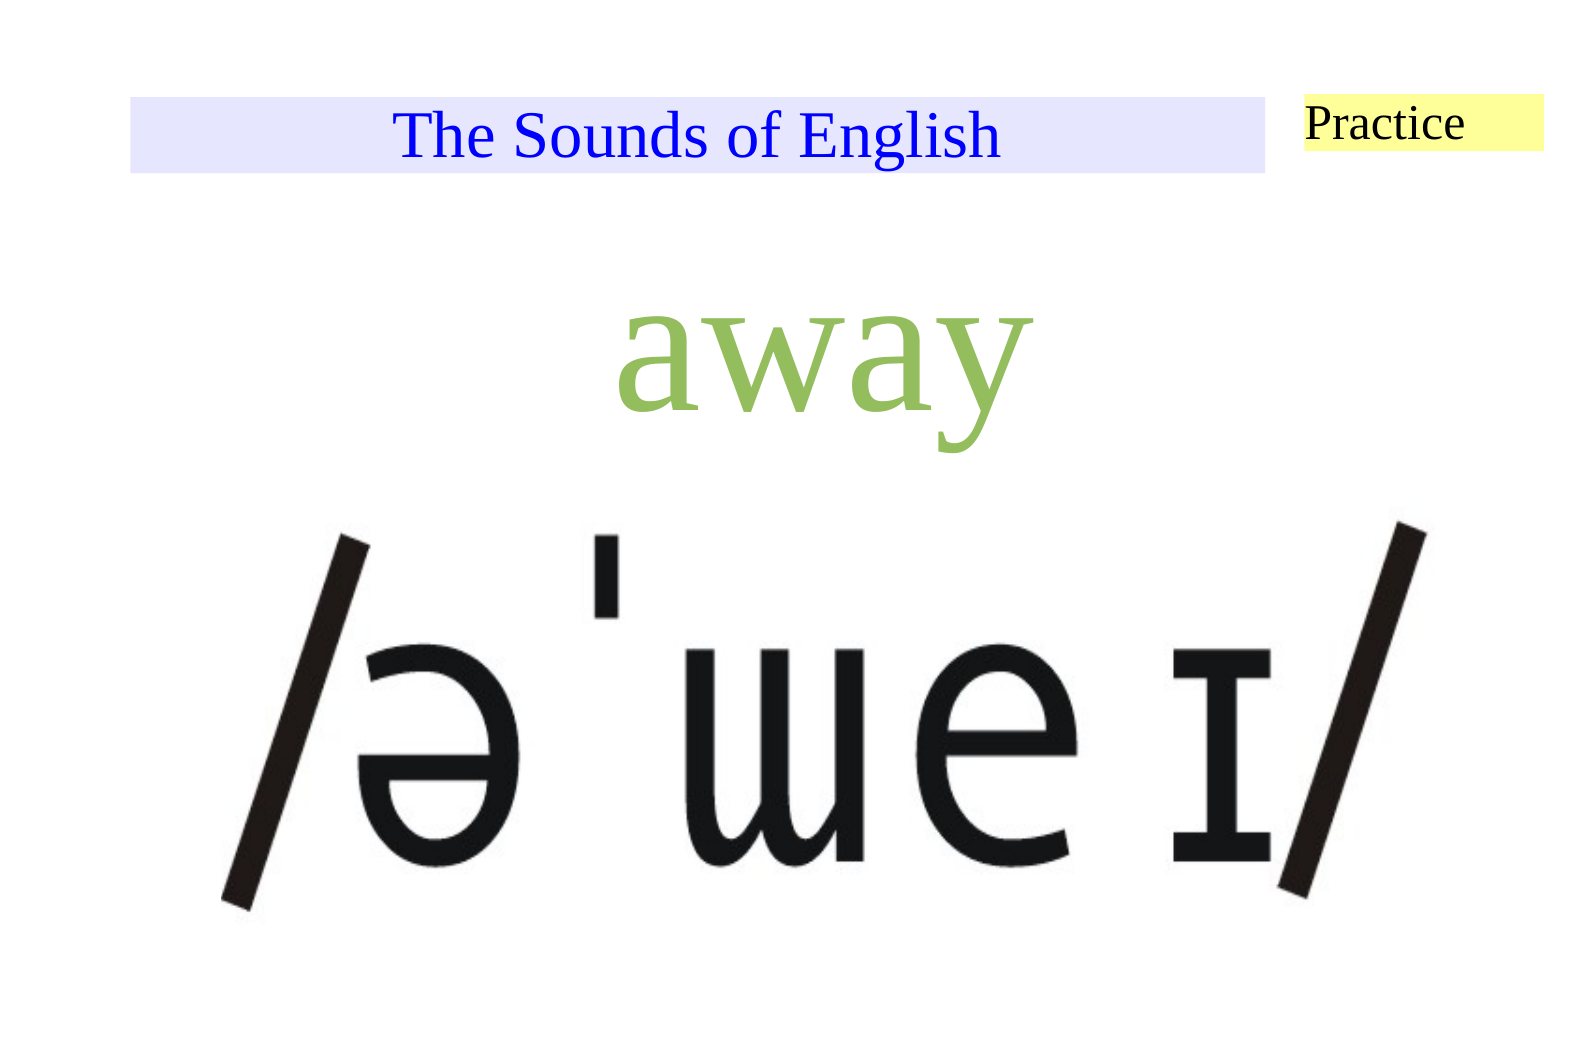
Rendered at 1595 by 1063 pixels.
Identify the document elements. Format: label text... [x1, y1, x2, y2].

text_box Practice [1304, 94, 1544, 152]
text_box away [548, 227, 1099, 456]
picture [221, 474, 1481, 1006]
text_box The Sounds of English [130, 97, 1266, 174]
